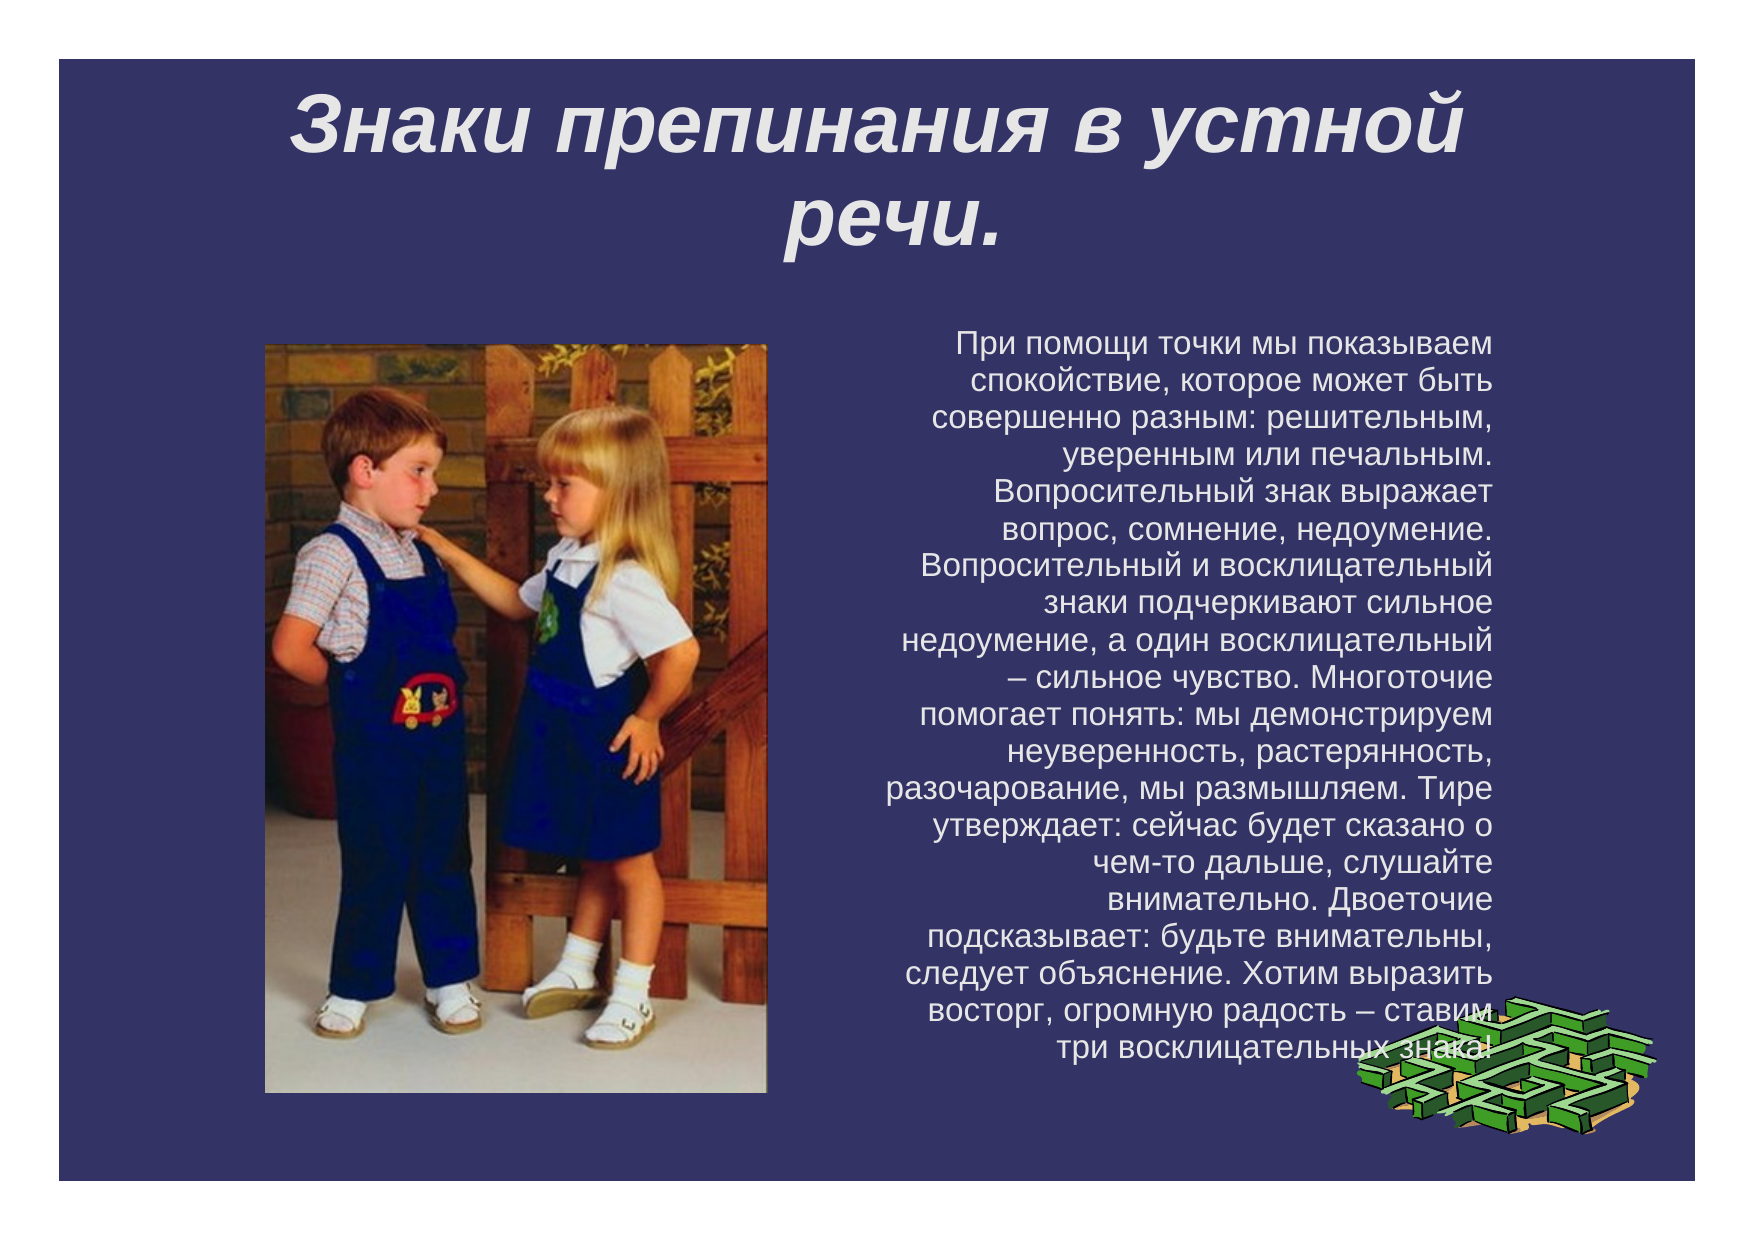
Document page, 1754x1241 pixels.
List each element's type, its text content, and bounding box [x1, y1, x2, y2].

list При помощи точки мы показываем спокойствие, которое может быть совершенно разным: решительным, уверенным или печальным. Вопросительный знак выражает вопрос, сомнение, недоумение. Вопросительный и восклицательный знаки подчеркивают сильное недоумение, а один восклицательный – сильное чувство. Многоточие помогает понять: мы демонстрируем неуверенность, растерянность, разочарование, мы размышляем. Тире утверждает: сейчас будет сказано о чем-то дальше, слушайте внимательно. Двоеточие подсказывает: будьте внимательны, следует объяснение. Хотим выразить восторг, огромную радость – ставим три восклицательных знака! [797, 324, 1494, 1164]
picture [265, 344, 768, 1093]
title Знаки препинания в устной речи. [179, 76, 1577, 264]
